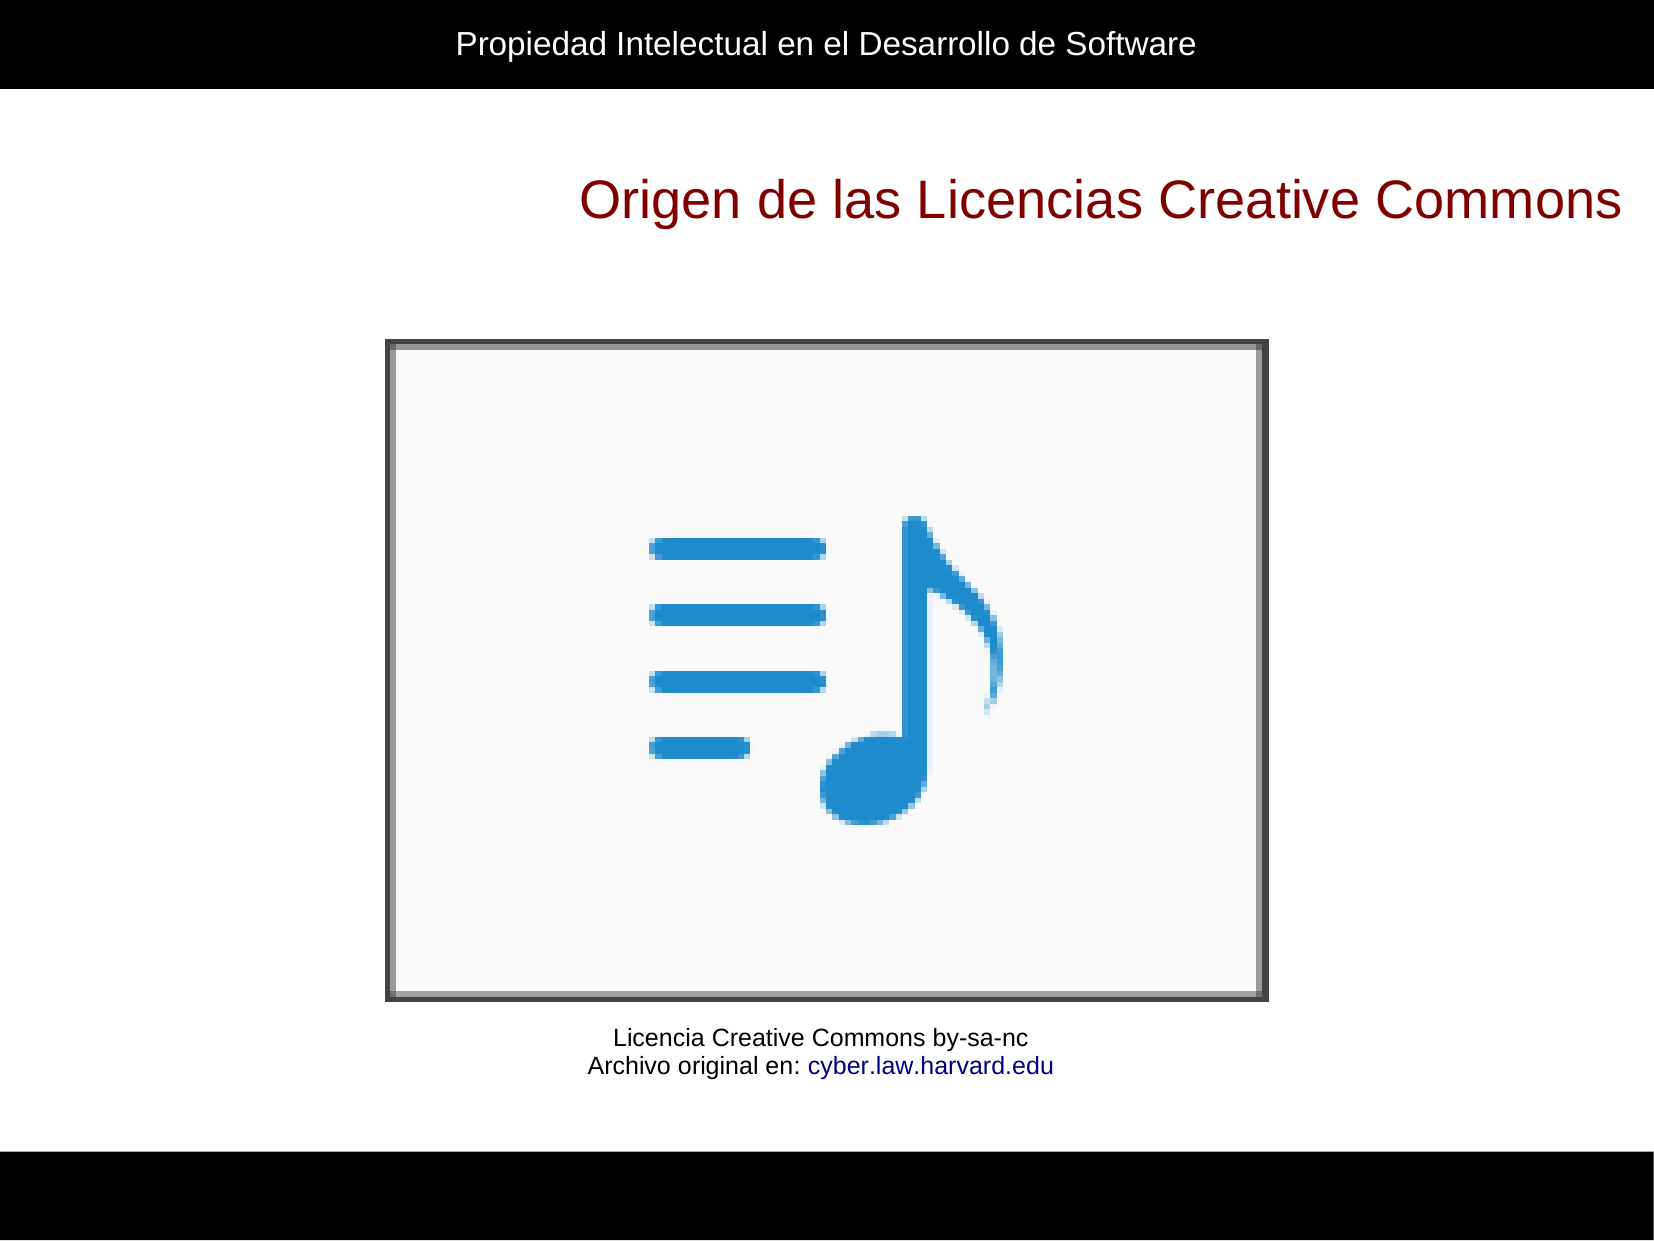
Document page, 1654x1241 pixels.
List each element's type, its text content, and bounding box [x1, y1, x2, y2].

text_box Licencia Creative Commons by-sa-nc Archivo original en: cyber.law.harvard.edu [587, 1024, 1066, 1090]
text_box [383, 338, 1270, 1003]
title Origen de las Licencias Creative Commons [147, 147, 1625, 252]
